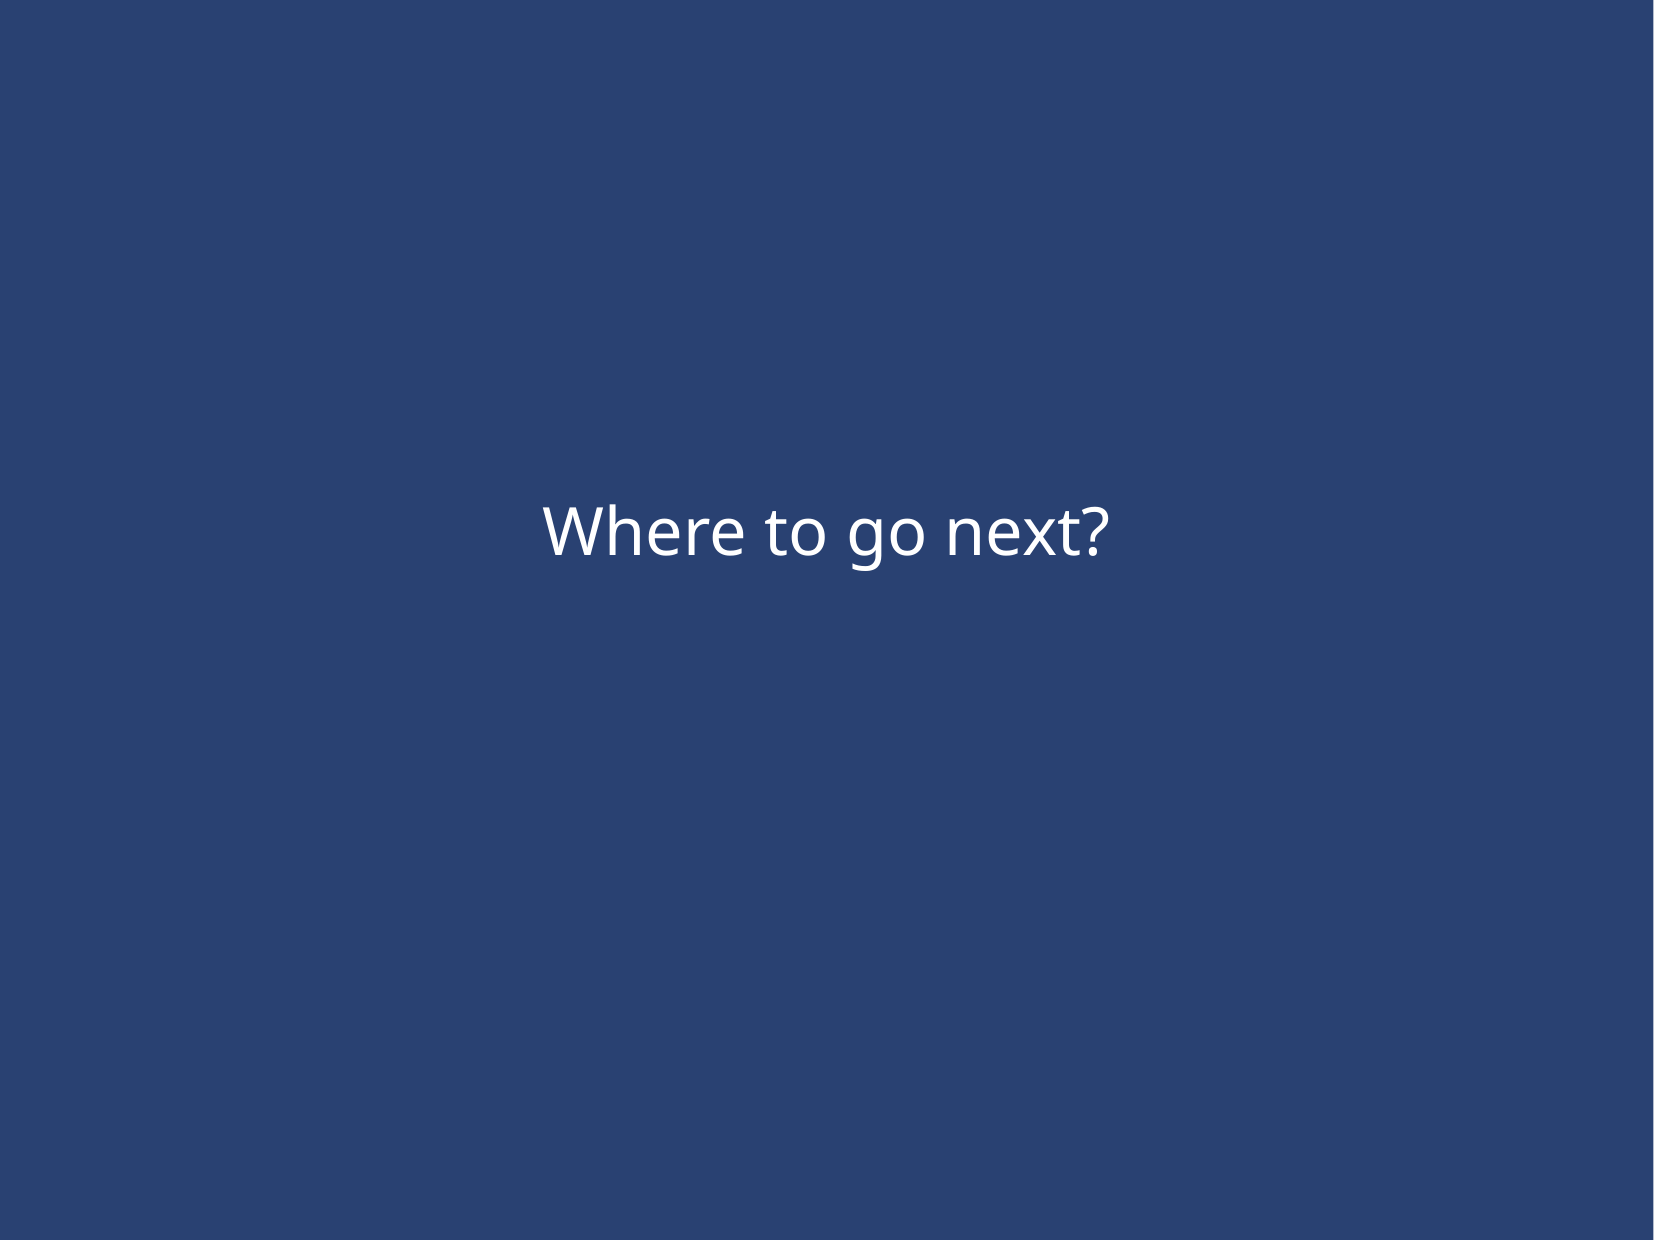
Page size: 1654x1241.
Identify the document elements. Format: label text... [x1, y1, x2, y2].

subtitle Where to go next? [82, 49, 1571, 1109]
